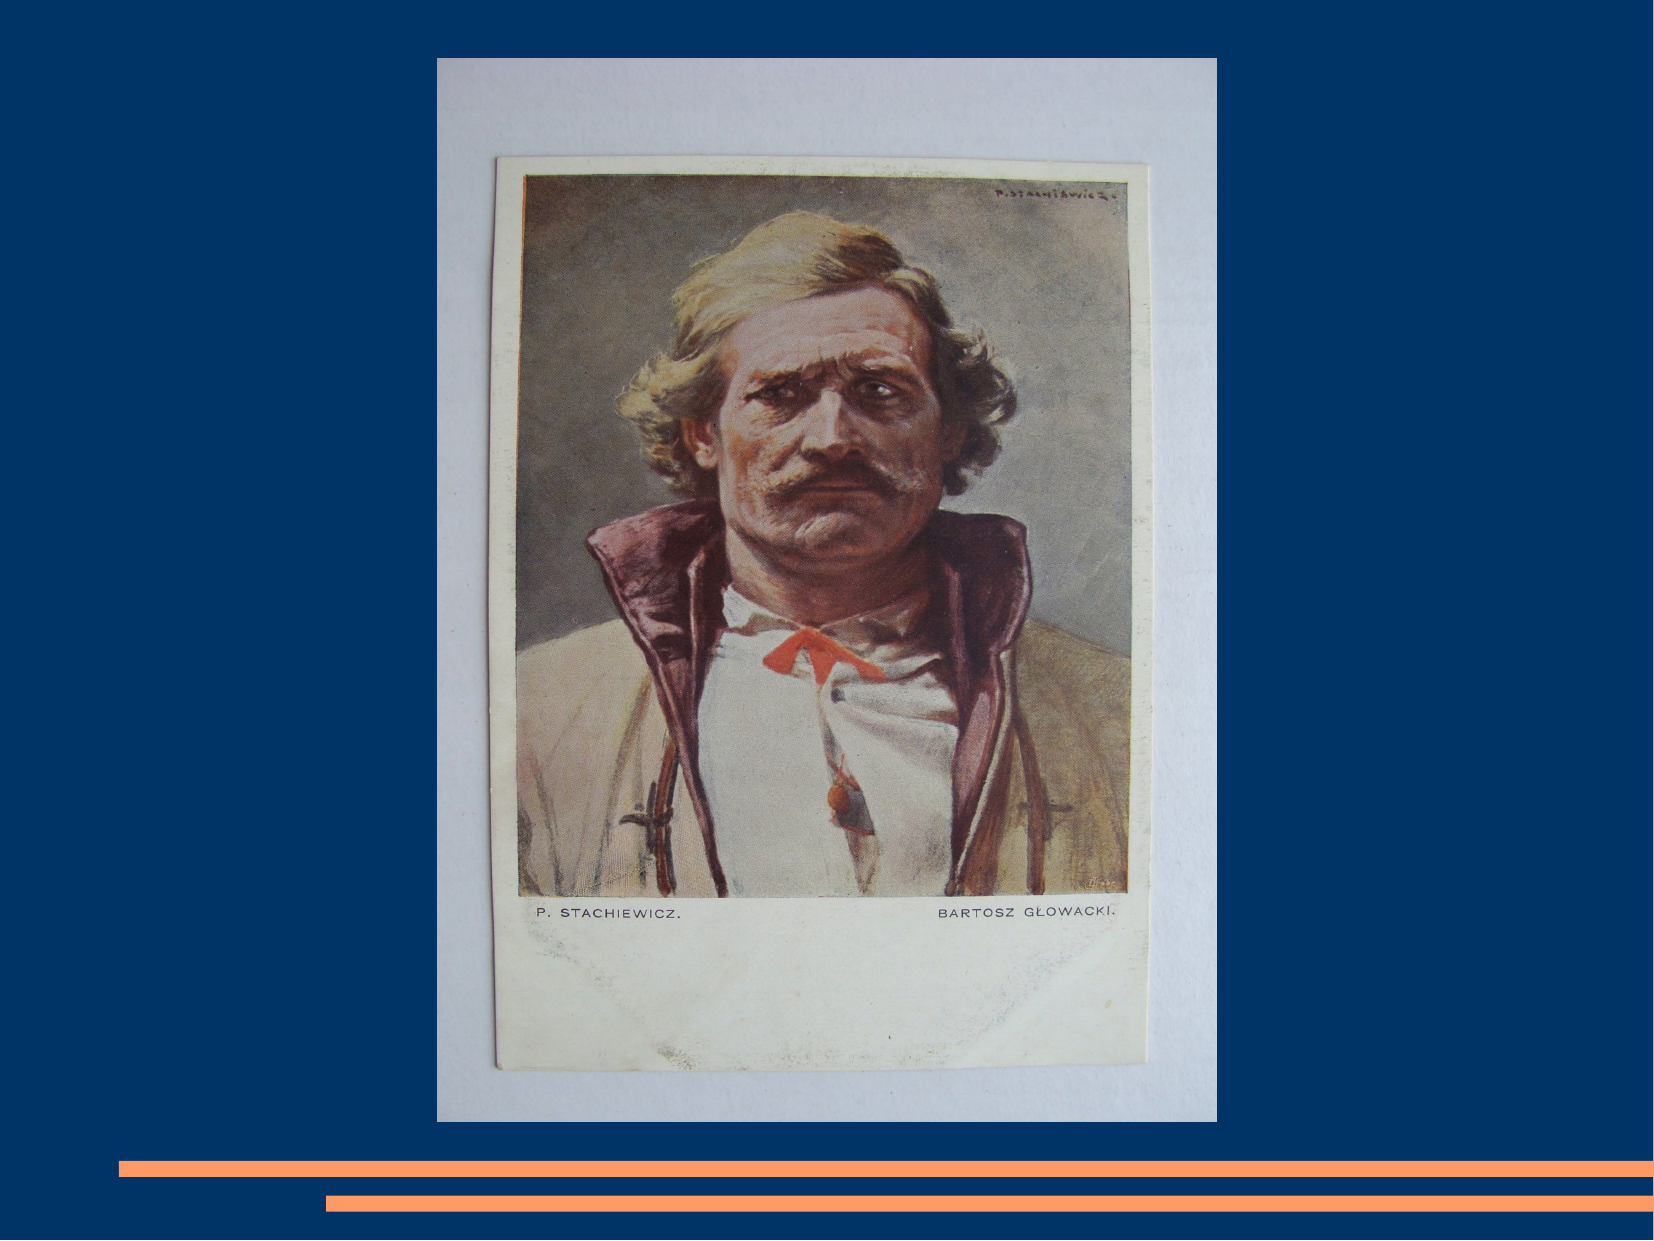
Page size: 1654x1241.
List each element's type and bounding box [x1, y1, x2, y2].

picture [437, 58, 1217, 1123]
